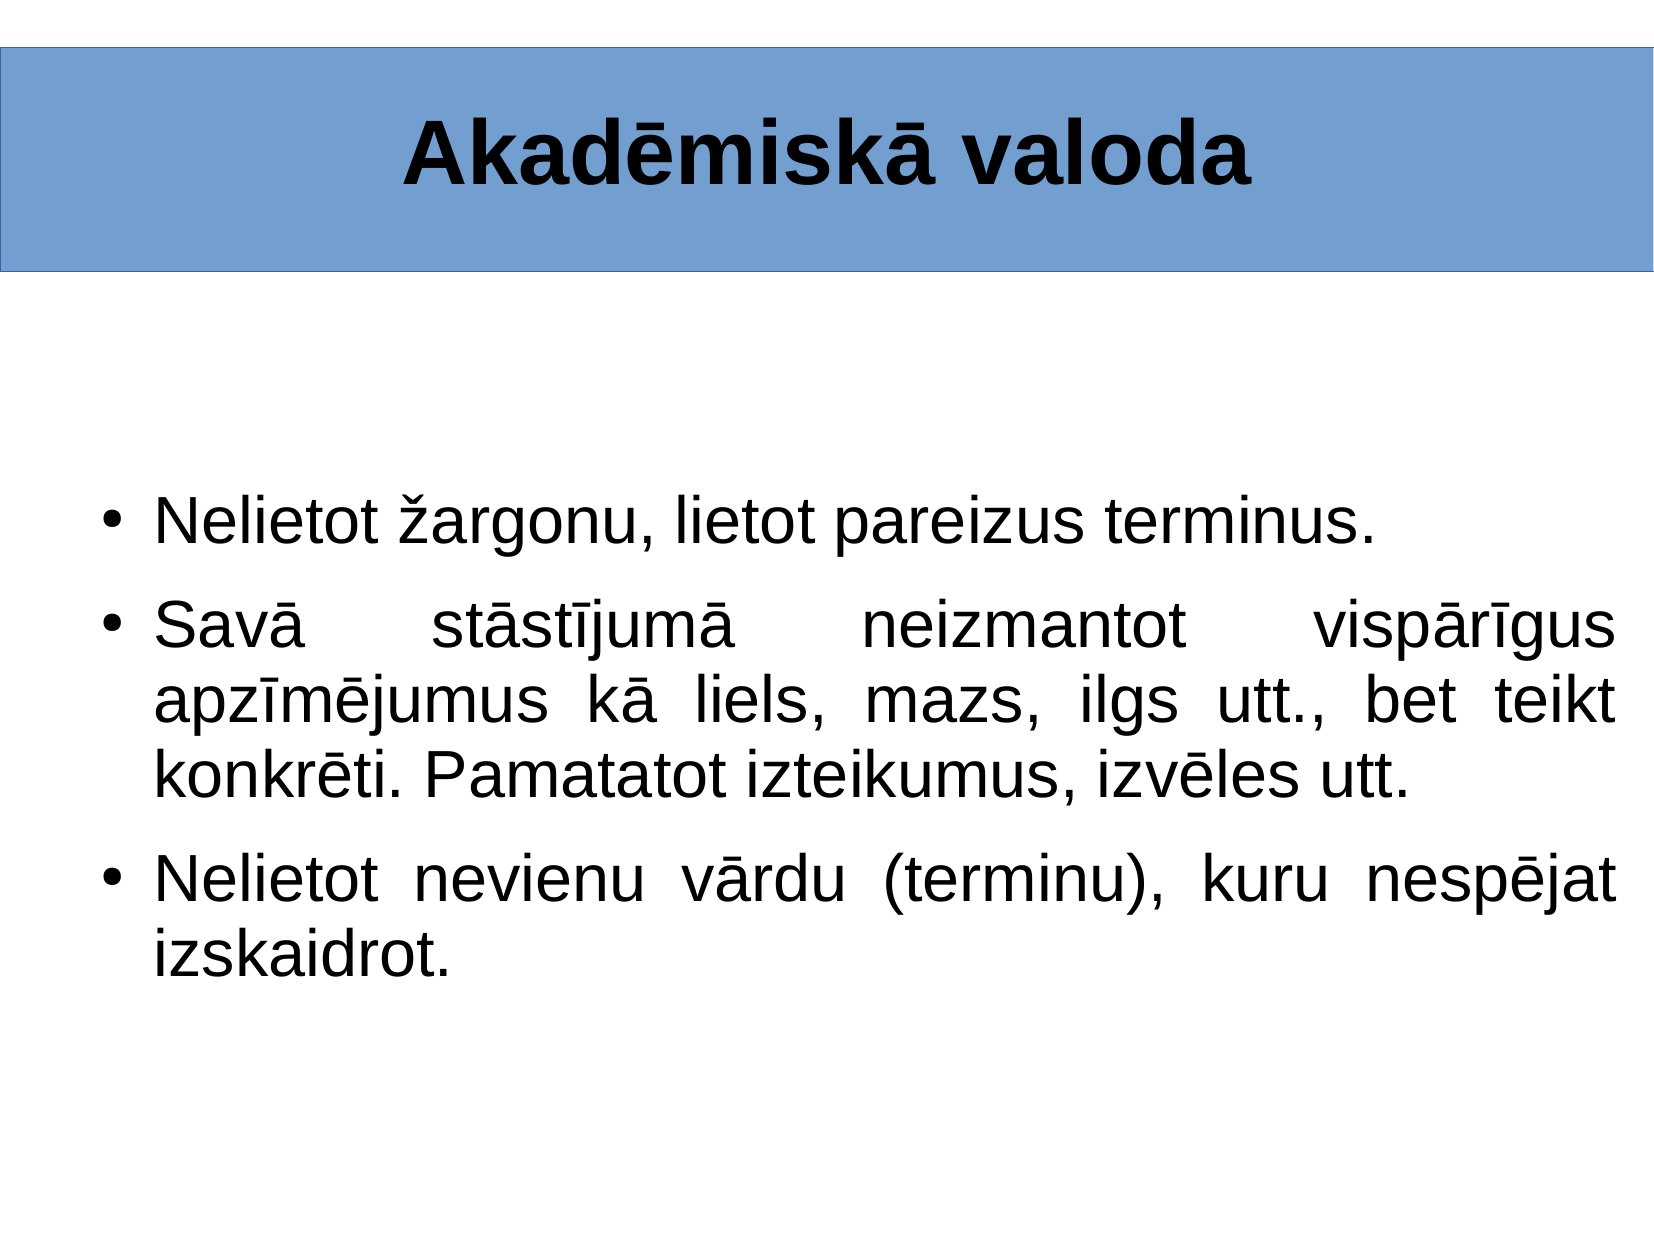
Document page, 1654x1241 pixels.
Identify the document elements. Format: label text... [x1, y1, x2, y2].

list Nelietot žargonu, lietot pareizus terminus. Savā stāstījumā neizmantot vispārīgus apzīmējumus kā liels, mazs, ilgs utt., bet teikt konkrēti. Pamatatot izteikumus, izvēles utt. Nelietot nevienu vārdu (terminu), kuru nespējat izskaidrot. [82, 378, 1619, 1099]
text_box [0, 47, 1654, 272]
title Akadēmiskā valoda [82, 49, 1571, 257]
